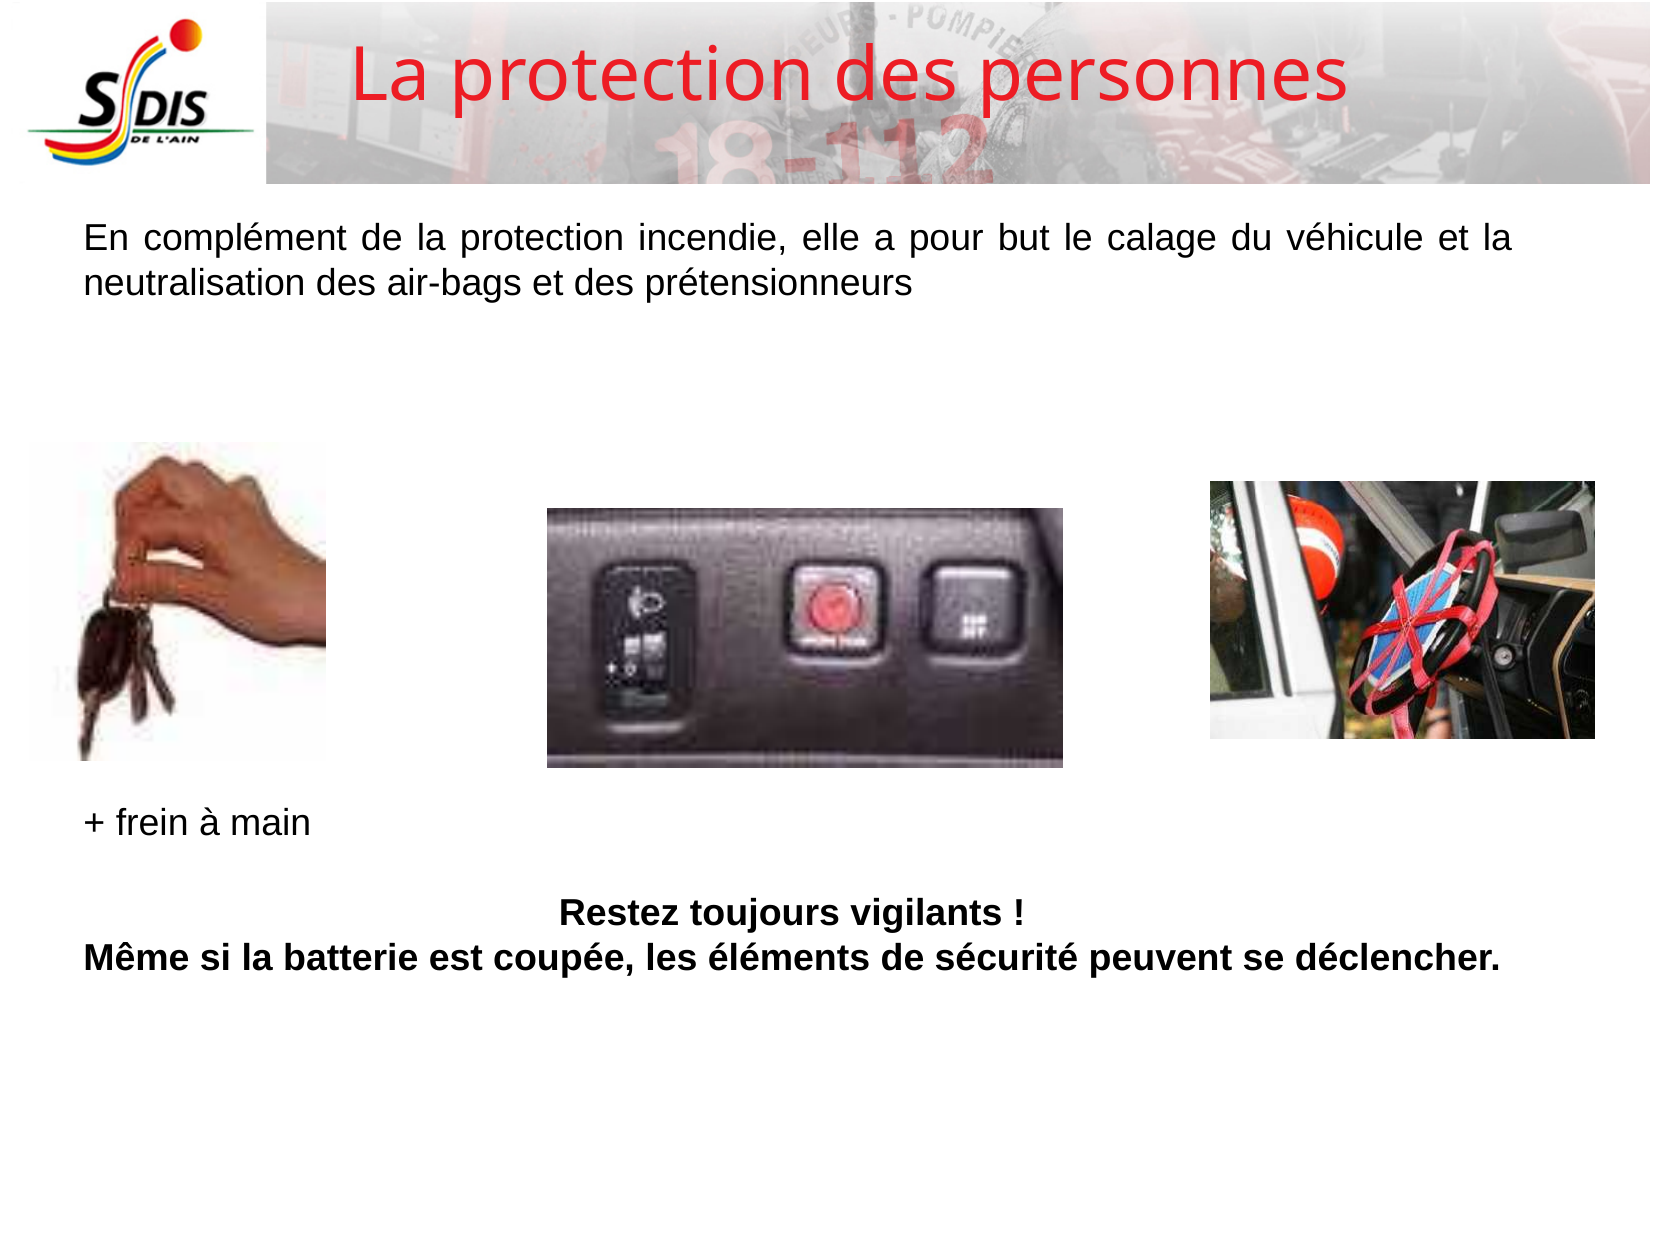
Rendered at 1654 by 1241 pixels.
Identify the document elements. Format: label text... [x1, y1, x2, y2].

picture [547, 508, 1063, 768]
picture [11, 2, 1650, 184]
title La protection des personnes [68, 25, 1632, 117]
picture [29, 442, 326, 761]
picture [1210, 481, 1595, 739]
list En complément de la protection incendie, elle a pour but le calage du véhicule et la neutralisation des air-bags et des prétensionneurs + frein à main Restez toujours vigilants ! Même si la batterie est coupée, les éléments de sécurité peuvent se déclencher. [68, 205, 1610, 1176]
